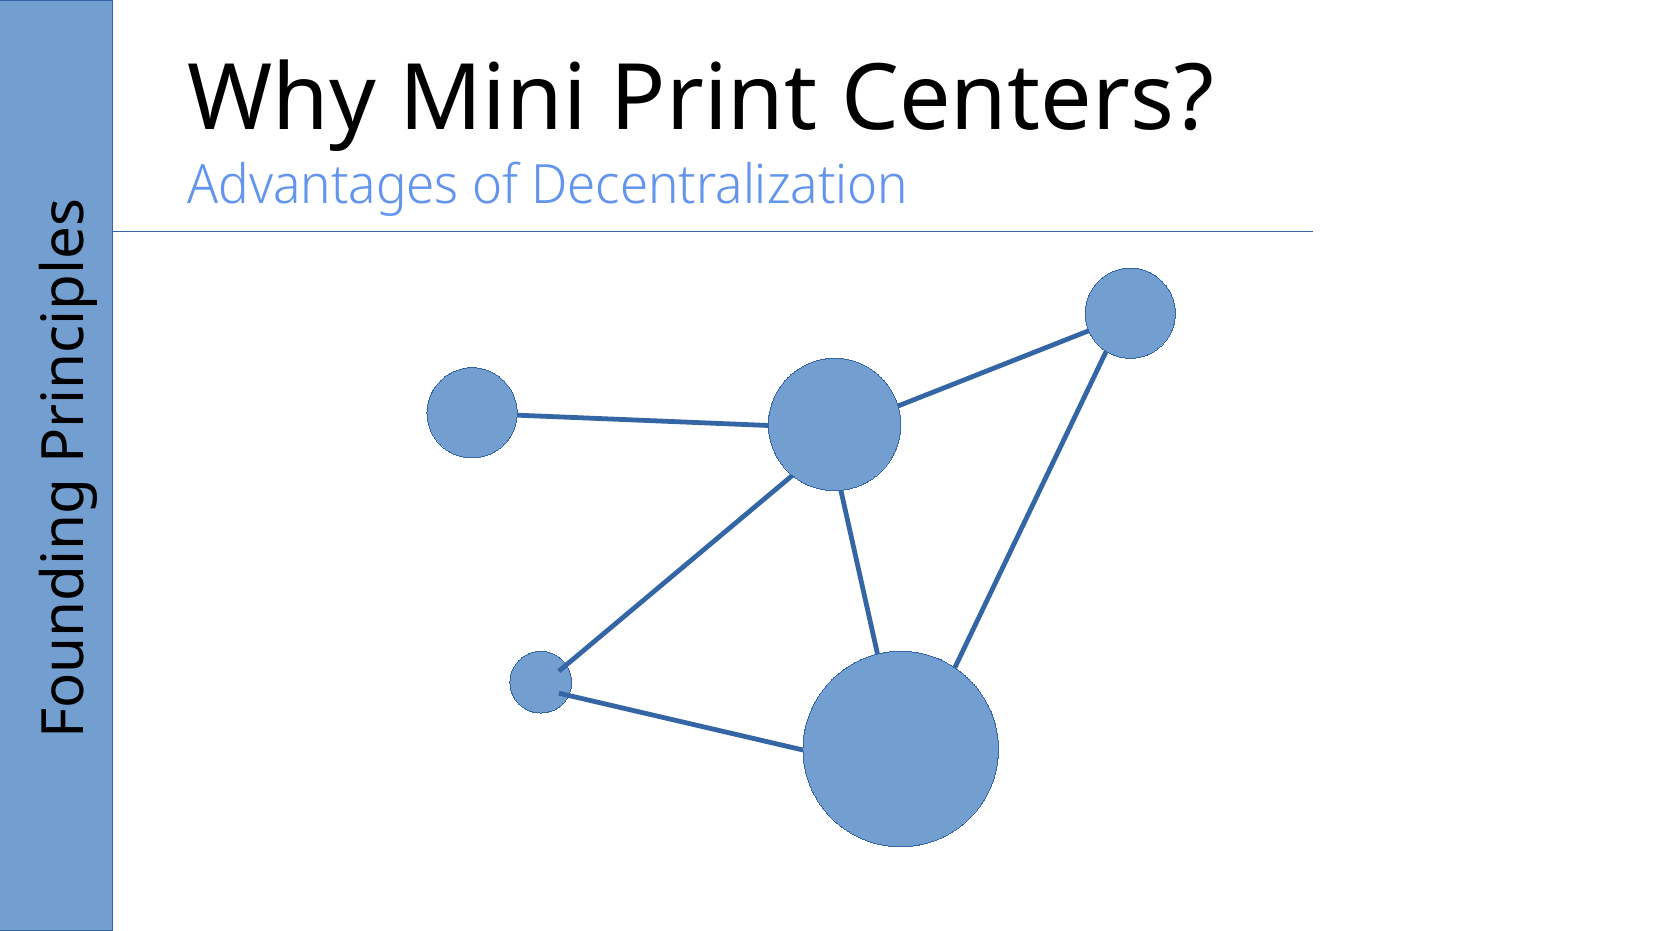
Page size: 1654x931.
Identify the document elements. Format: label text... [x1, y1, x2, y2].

title Why Mini Print Centers? [187, 33, 1571, 125]
text_box Founding Principles [13, 37, 105, 901]
text_box [802, 651, 999, 847]
text_box [0, 0, 113, 931]
text_box [426, 367, 518, 458]
text_box [1085, 268, 1176, 359]
text_box [509, 651, 572, 714]
text_box [768, 358, 901, 491]
title Advantages of Decentralization [187, 125, 1571, 239]
